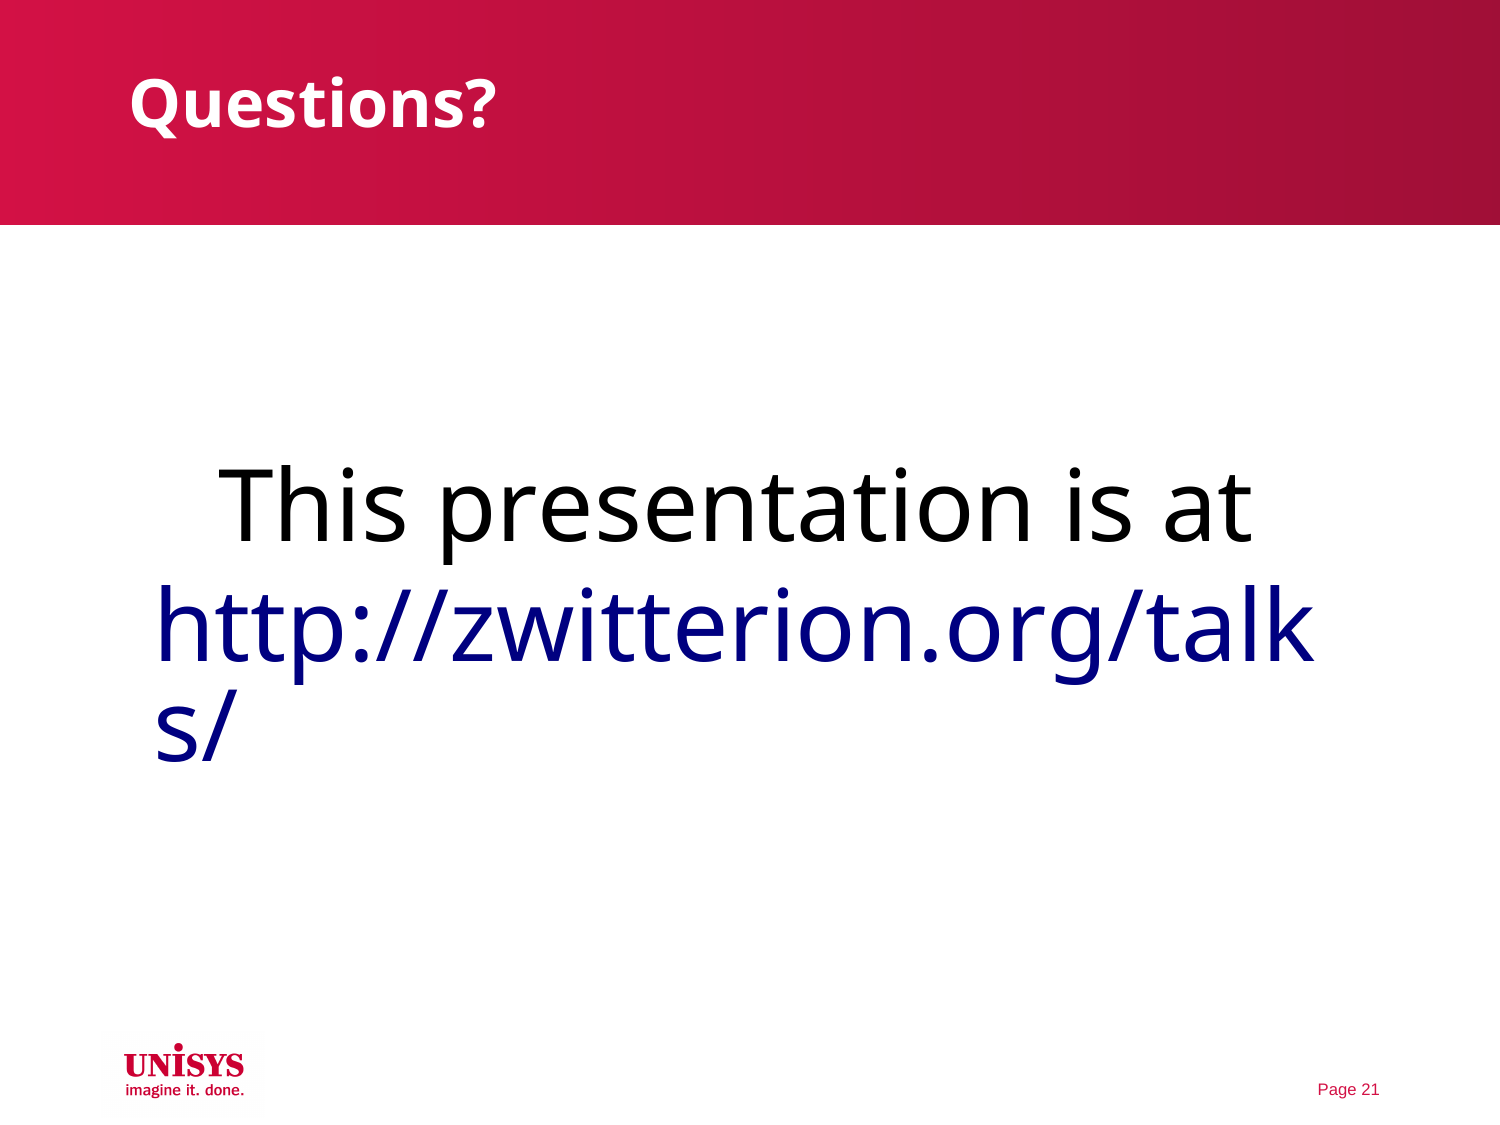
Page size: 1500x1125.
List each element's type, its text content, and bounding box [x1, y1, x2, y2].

picture [101, 1031, 265, 1118]
title Questions? [113, 37, 1388, 150]
list This presentation is at http://zwitterion.org/talks/ [112, 284, 1387, 1019]
